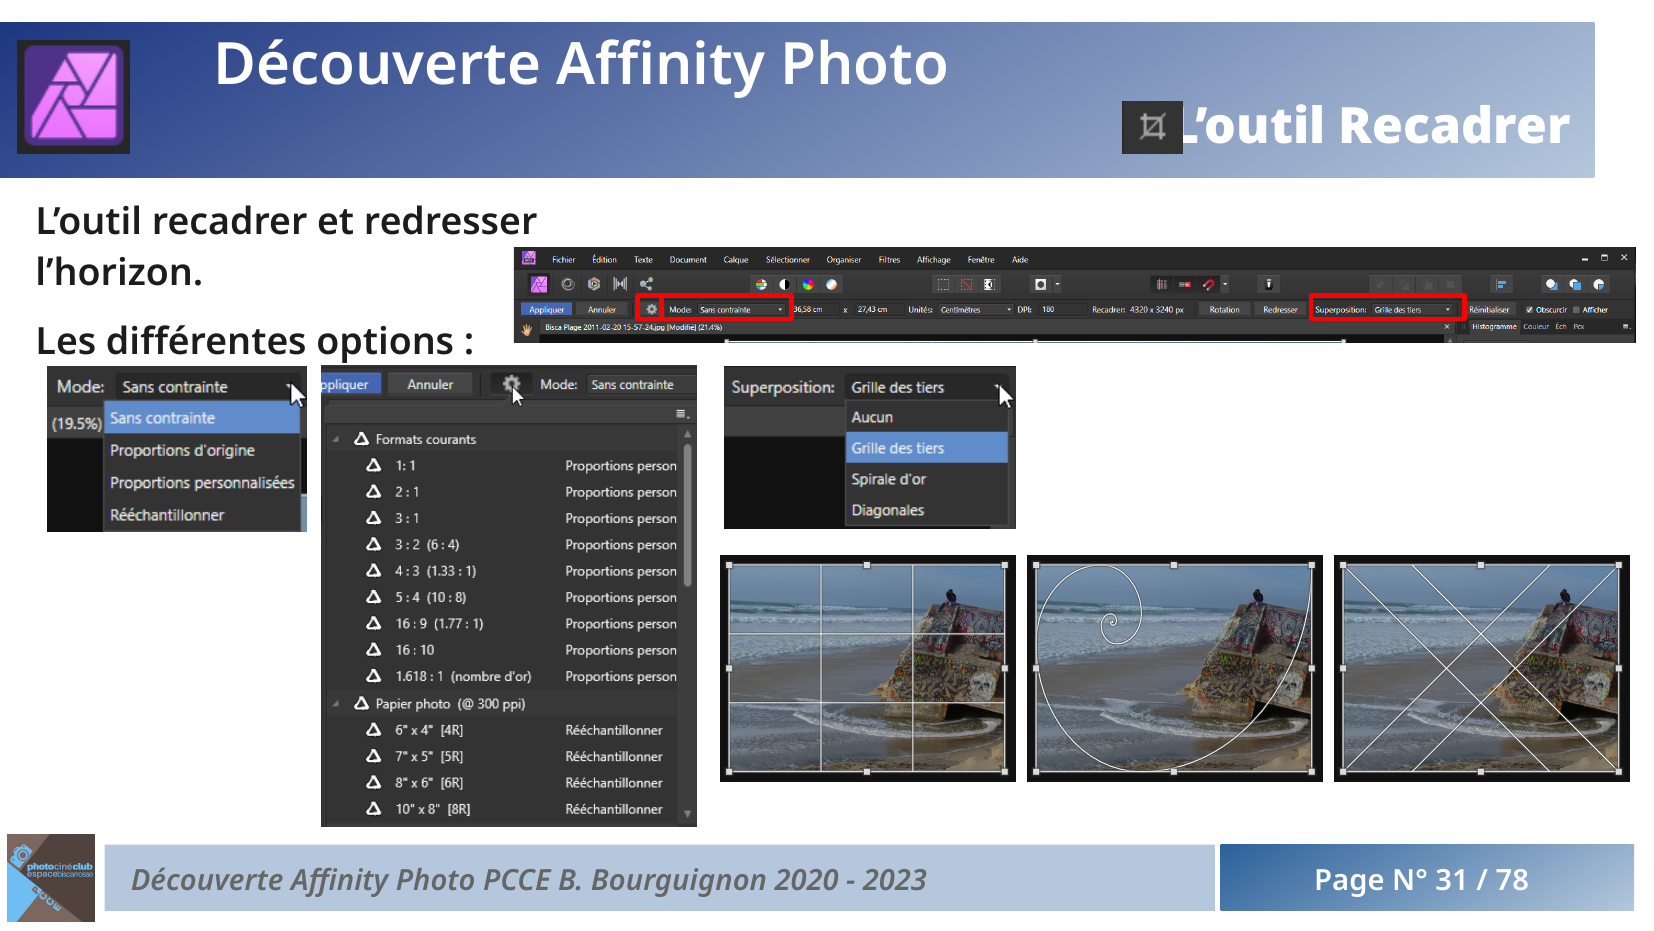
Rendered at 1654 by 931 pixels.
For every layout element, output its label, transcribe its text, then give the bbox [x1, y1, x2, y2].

title L’outil Recadrer [874, 47, 1571, 158]
picture [724, 366, 1016, 529]
picture [1334, 555, 1630, 782]
picture [321, 365, 697, 827]
picture [720, 555, 1016, 782]
picture [17, 40, 130, 154]
picture [513, 247, 1636, 343]
picture [1122, 101, 1183, 154]
list L’outil recadrer et redresser l’horizon. Les différentes options : [35, 194, 650, 745]
picture [7, 834, 95, 922]
picture [1027, 555, 1323, 782]
picture [47, 366, 307, 532]
